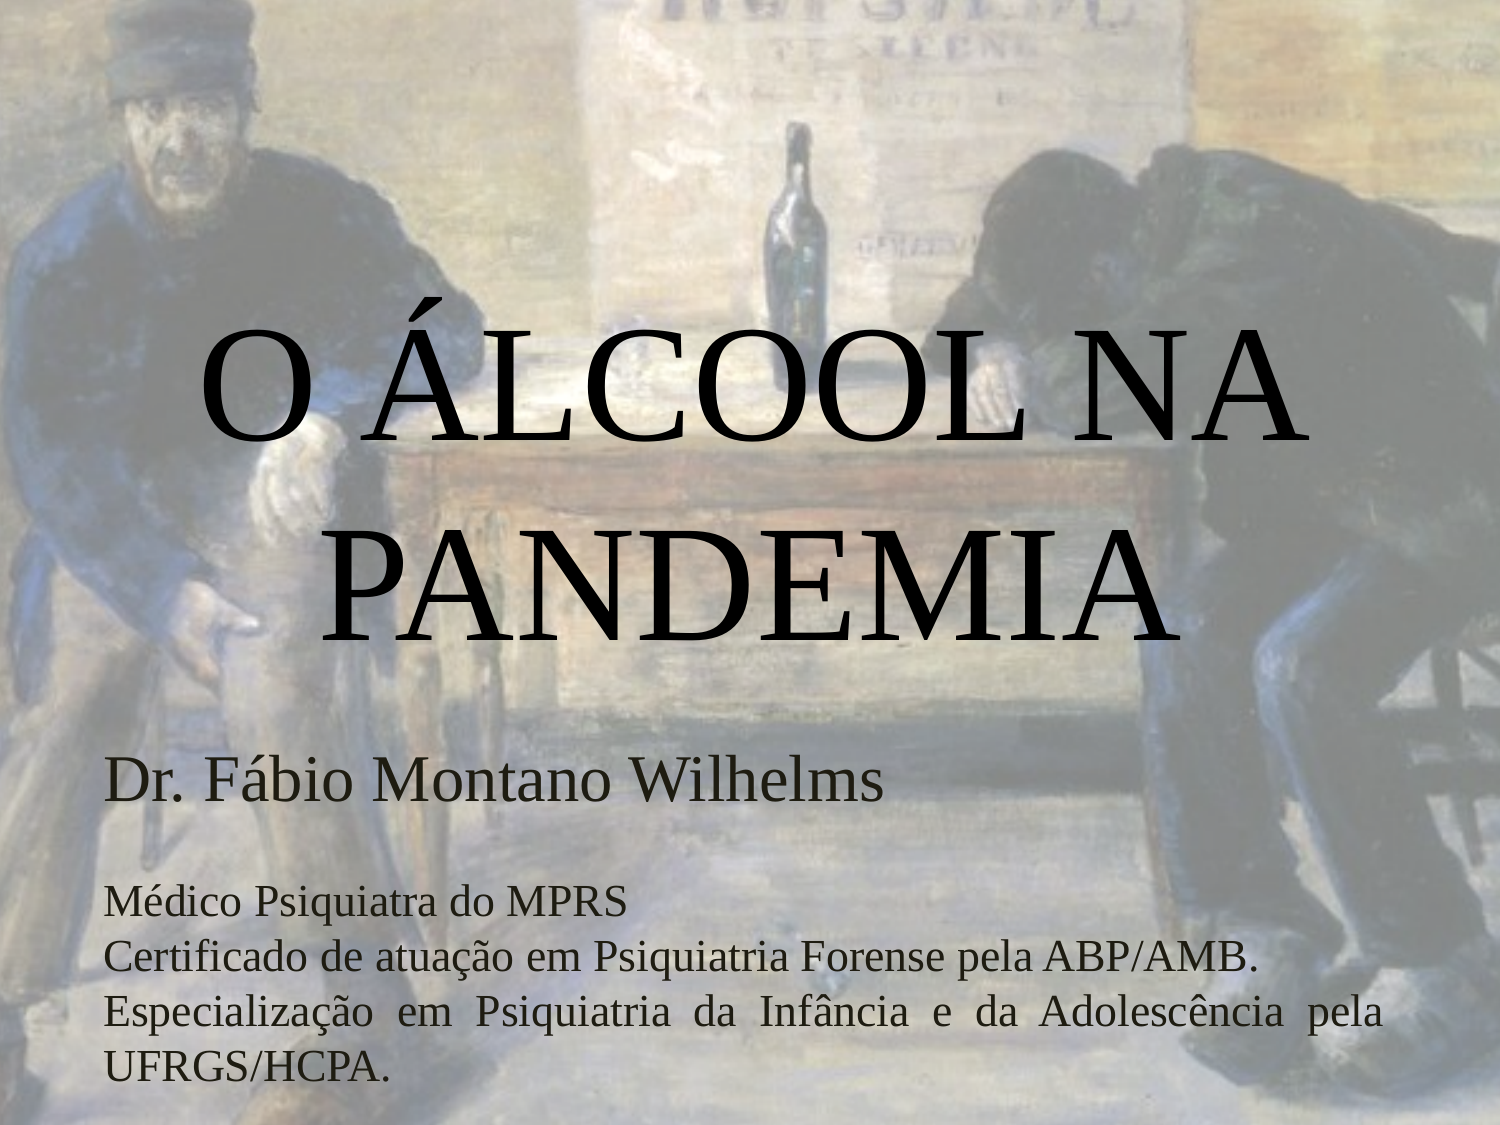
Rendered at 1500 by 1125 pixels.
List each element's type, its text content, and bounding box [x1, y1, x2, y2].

title O ÁLCOOL NA PANDEMIA [112, 219, 1388, 727]
picture [0, 0, 1500, 1125]
text_box Dr. Fábio Montano Wilhelms Médico Psiquiatra do MPRS Certificado de atuação em Psiquiatria Forense pela ABP/AMB. Especialização em Psiquiatria da Infância e da Adolescência pela UFRGS/HCPA. [88, 727, 1400, 1098]
